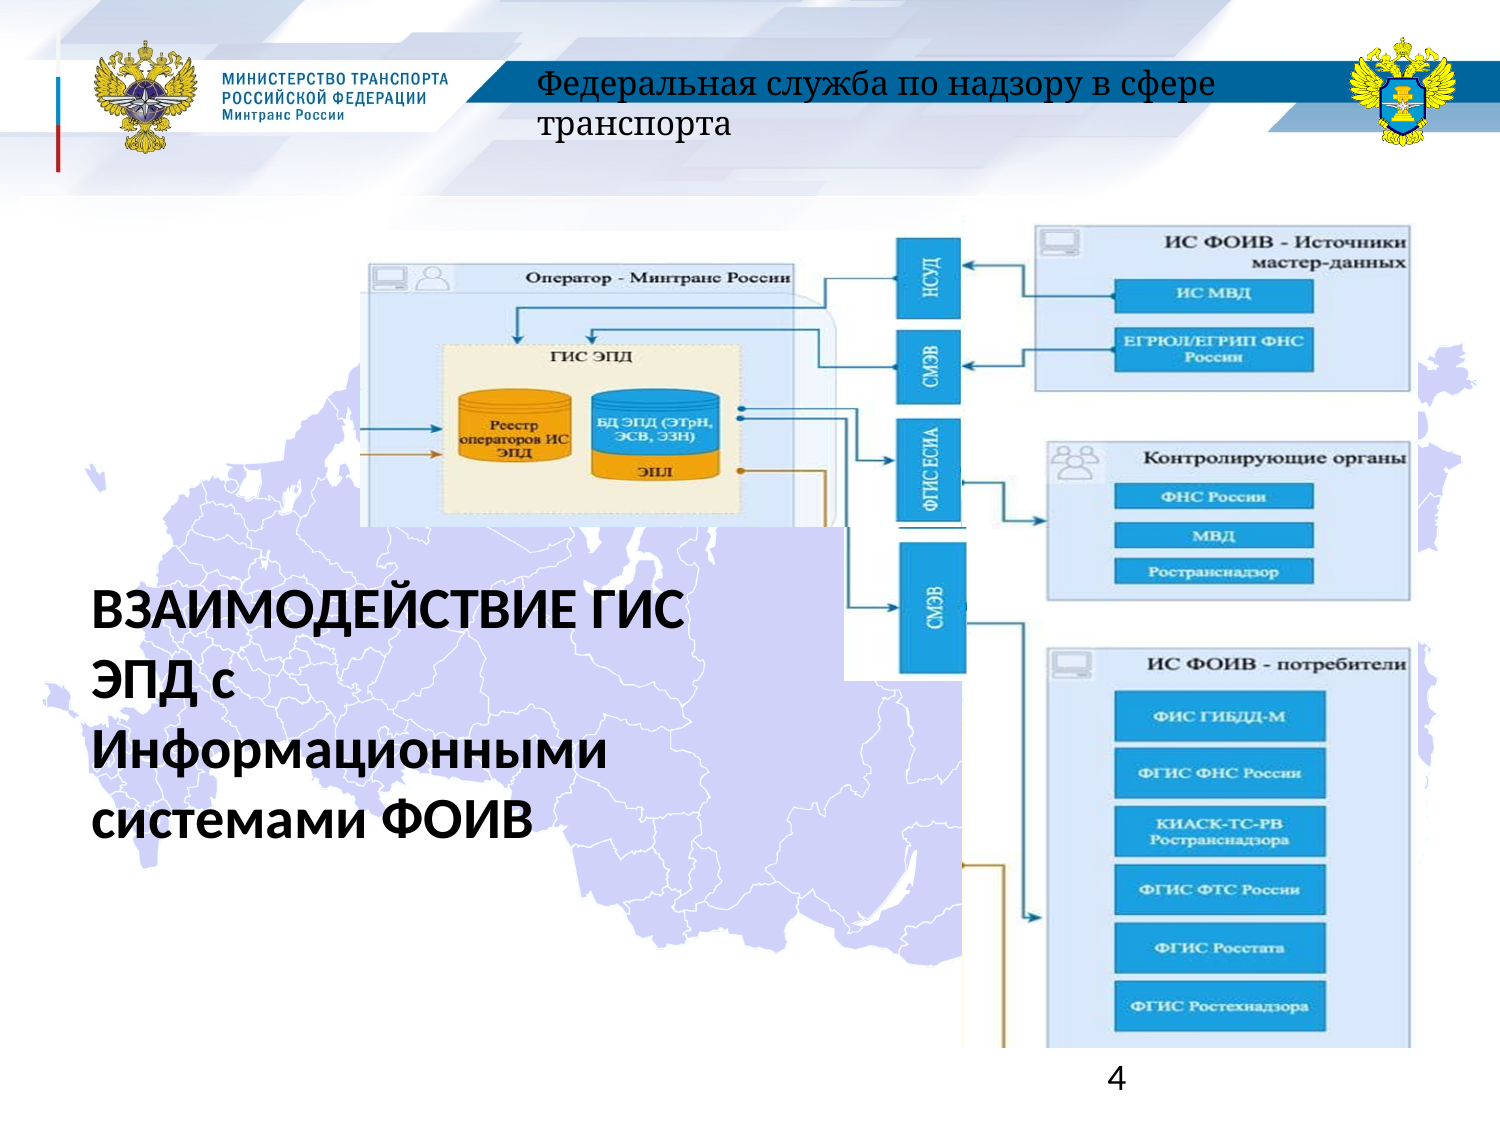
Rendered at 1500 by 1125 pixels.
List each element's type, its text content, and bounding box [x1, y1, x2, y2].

text_box ВЗАИМОДЕЙСТВИЕ ГИС ЭПД с Информационными системами ФОИВ [76, 562, 739, 858]
picture [0, 0, 1500, 1125]
text_box Федеральная служба по надзору в сфере транспорта [522, 54, 1350, 150]
text_box [20, 196, 1500, 1051]
picture [360, 208, 1418, 1048]
slide_number <номер> [1092, 1045, 1468, 1124]
